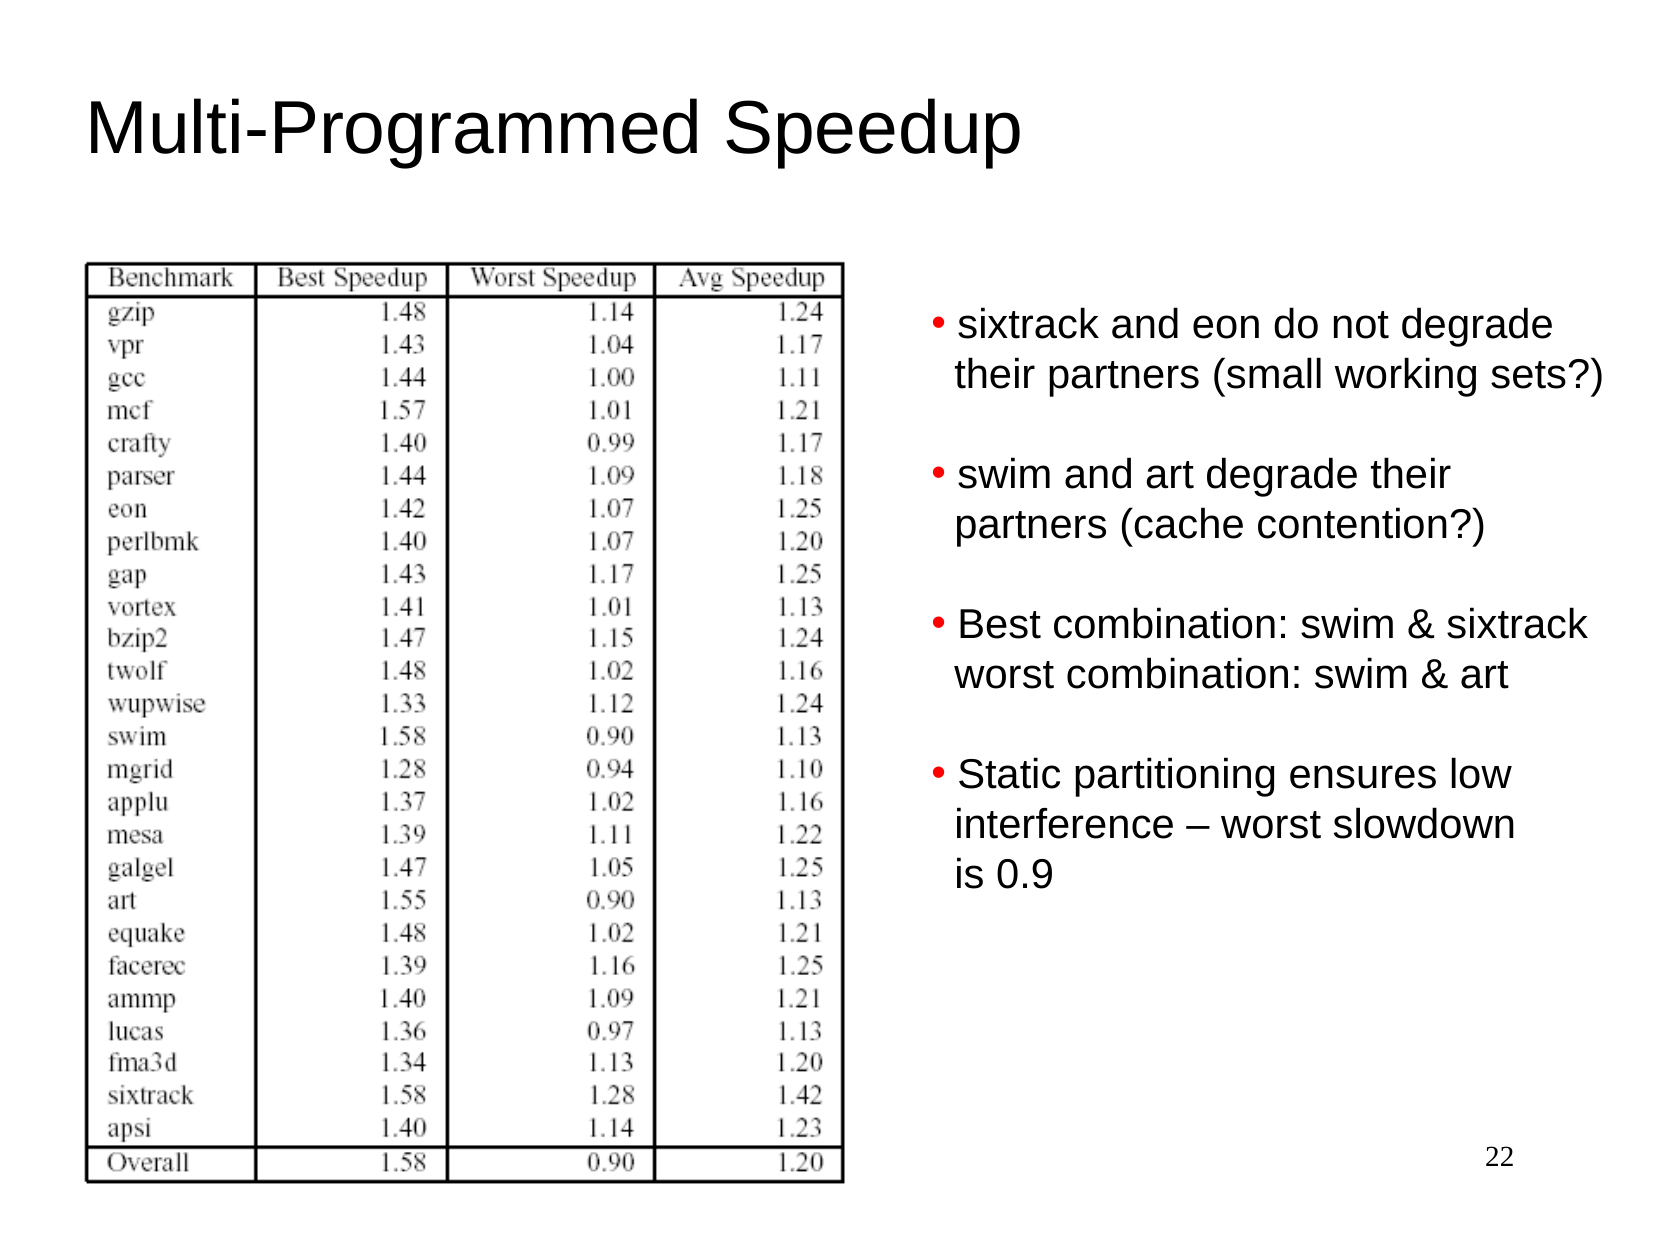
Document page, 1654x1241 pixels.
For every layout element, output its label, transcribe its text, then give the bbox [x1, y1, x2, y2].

text_box sixtrack and eon do not degrade their partners (small working sets?) swim and art degrade their partners (cache contention?) Best combination: swim & sixtrack worst combination: swim & art Static partitioning ensures low interference – worst slowdown is 0.9 [916, 289, 1620, 906]
text_box Multi-Programmed Speedup [71, 71, 1040, 177]
text_box <number> [1185, 1129, 1530, 1213]
picture [68, 247, 869, 1201]
